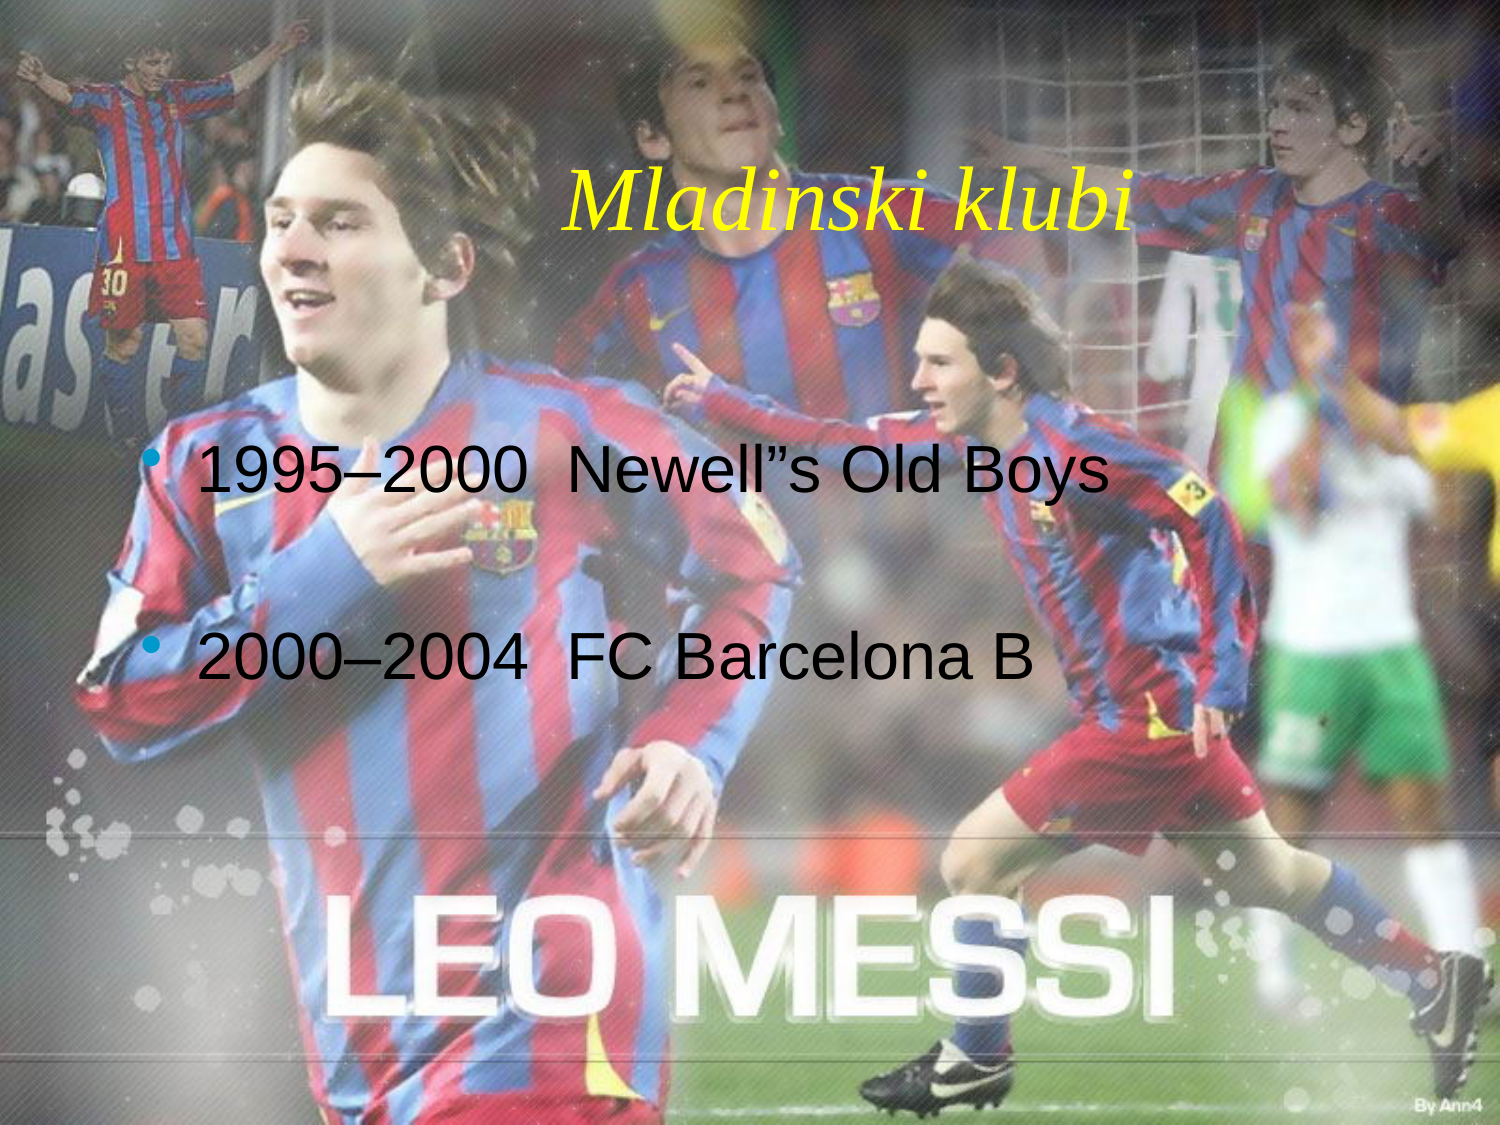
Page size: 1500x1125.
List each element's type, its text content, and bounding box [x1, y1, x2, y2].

list 1995–2000 Newell”s Old Boys 2000–2004 FC Barcelona B [125, 324, 1400, 1000]
picture [0, 0, 1500, 1125]
title Mladinski klubi [212, 99, 1488, 288]
